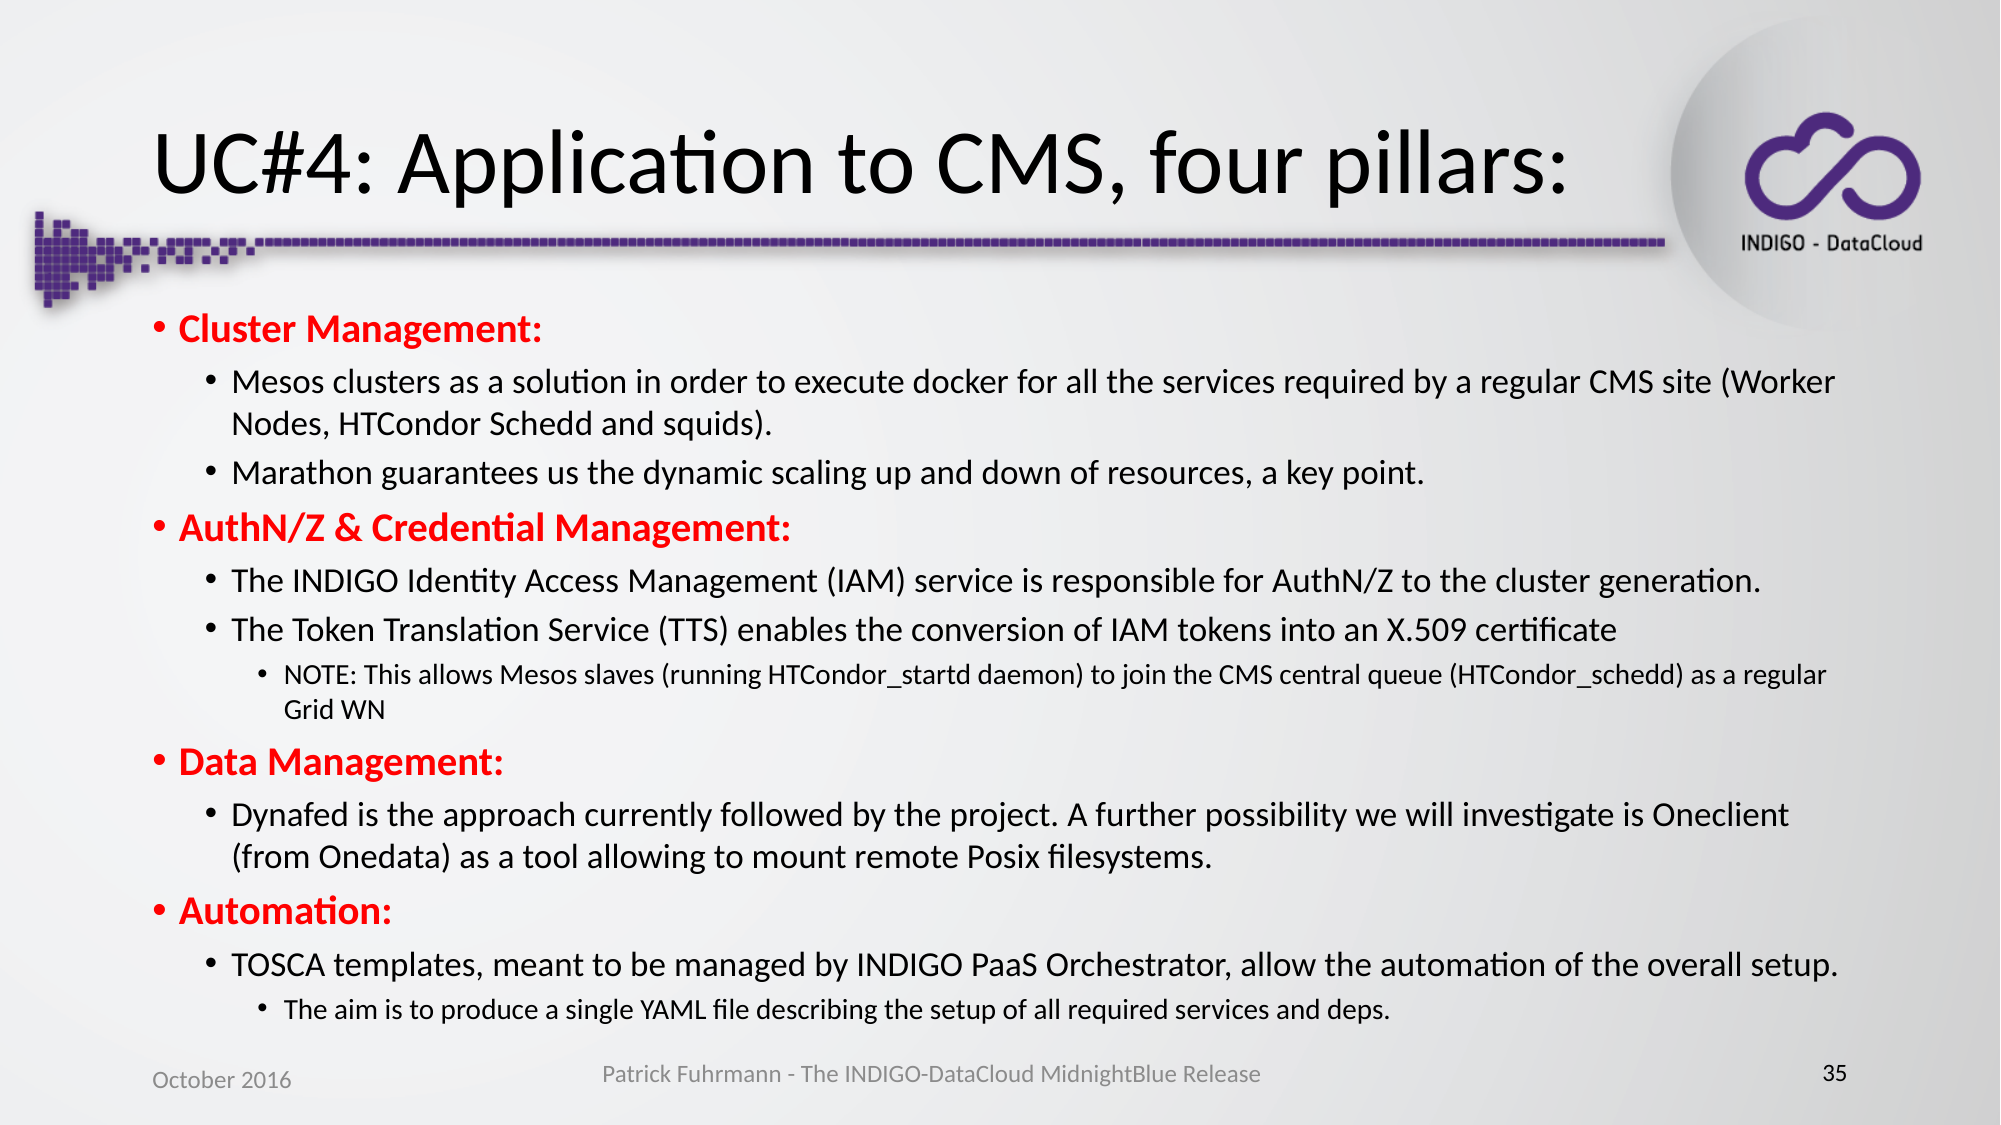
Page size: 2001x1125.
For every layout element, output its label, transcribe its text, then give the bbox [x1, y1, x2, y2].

picture [0, 0, 2000, 1125]
title UC#4: Application to CMS, four pillars: [137, 55, 1863, 273]
footer Patrick Fuhrmann - The INDIGO-DataCloud MidnightBlue Release [587, 1042, 1413, 1103]
slide_number <number> [1702, 1041, 1863, 1102]
slide_number October 2016 [137, 1048, 588, 1109]
list Cluster Management: Mesos clusters as a solution in order to execute docker for all the services required by a regular CMS site (Worker Nodes, HTCondor Schedd and squids). Marathon guarantees us the dynamic scaling up and down of resources, a key point. AuthN/Z & Credential Management: The INDIGO Identity Access Management (IAM) service is responsible for AuthN/Z to the cluster generation. The Token Translation Service (TTS) enables the conversion of IAM tokens into an X.509 certificate NOTE: This allows Mesos slaves (running HTCondor_startd daemon) to join the CMS central queue (HTCondor_schedd) as a regular Grid WN Data Management: Dynafed is the approach currently followed by the project. A further possibility we will investigate is Oneclient (from Onedata) as a tool allowing to mount remote Posix filesystems. Automation: TOSCA templates, meant to be managed by INDIGO PaaS Orchestrator, allow the automation of the overall setup. The aim is to produce a single YAML file describing the setup of all required services and deps. [137, 299, 1863, 1049]
